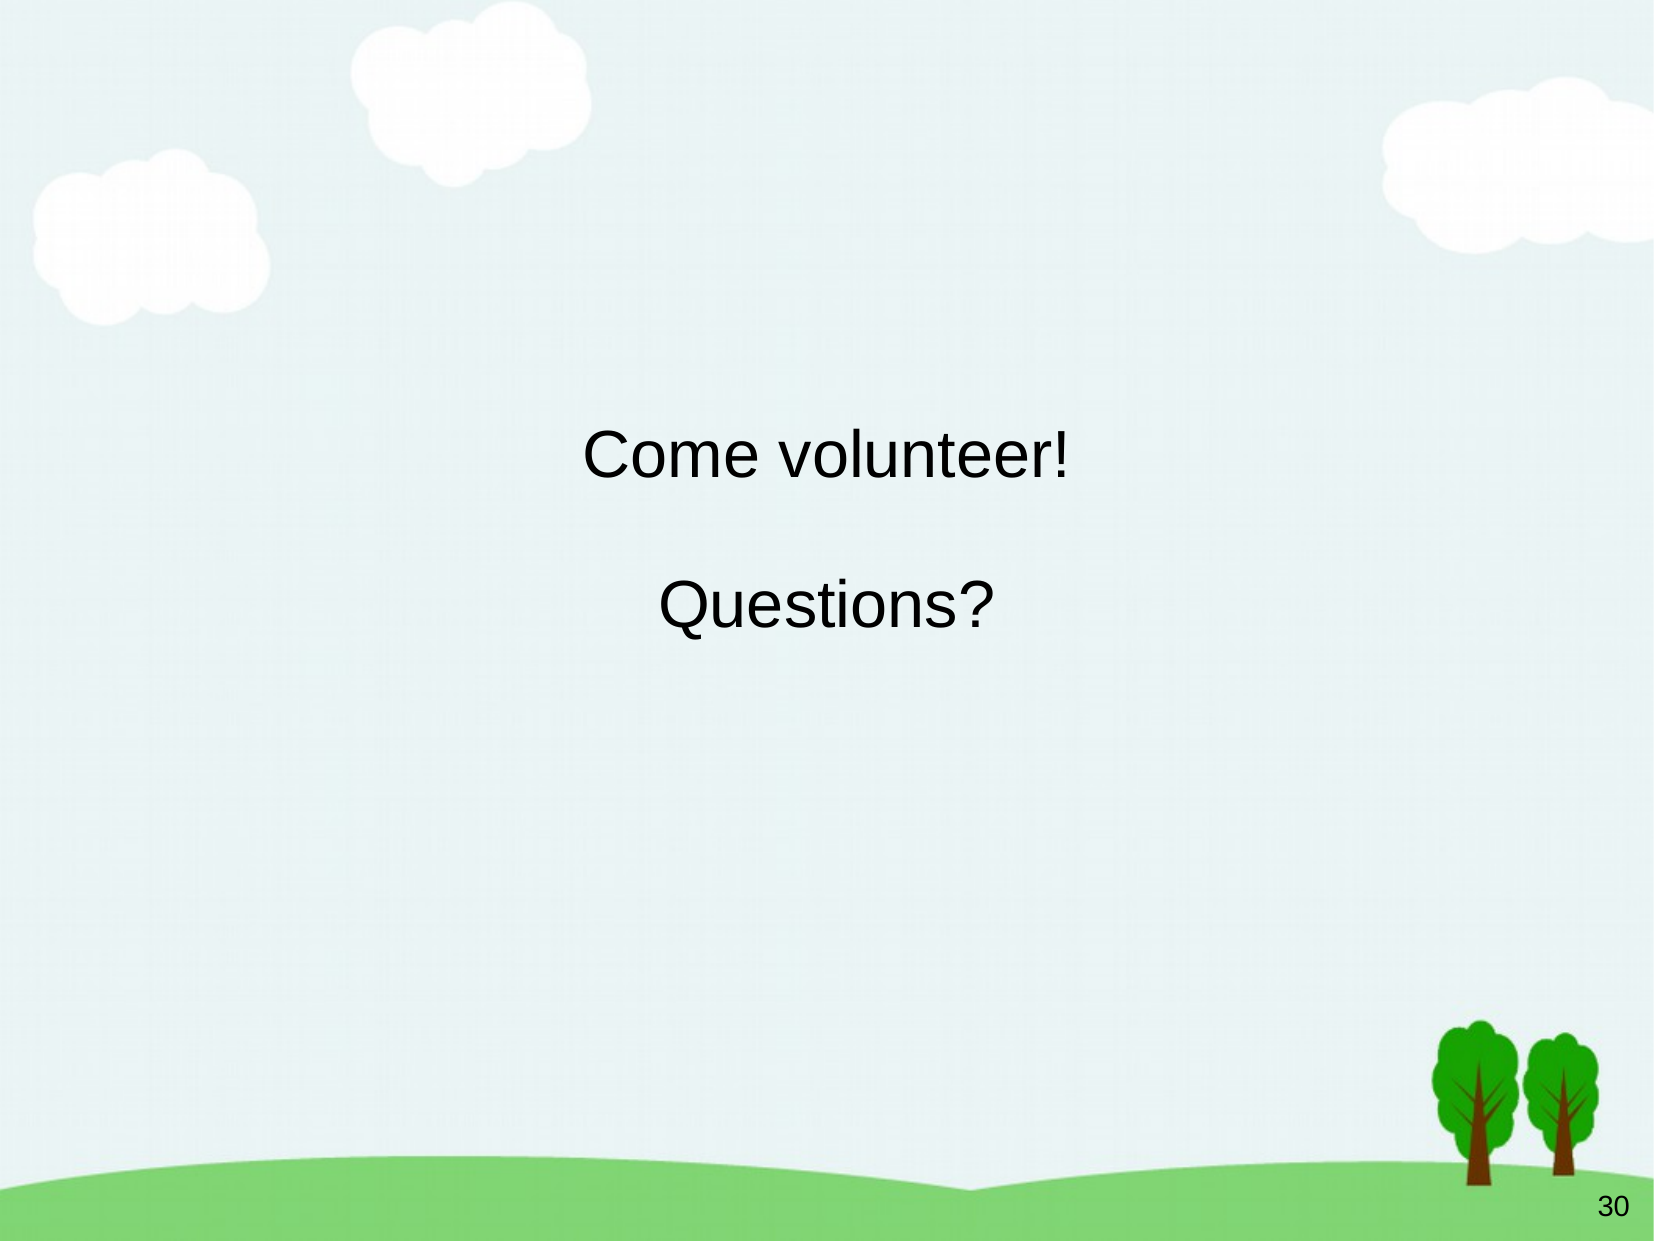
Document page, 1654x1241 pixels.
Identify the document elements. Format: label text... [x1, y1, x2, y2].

picture [0, 0, 1654, 1241]
subtitle Come volunteer! Questions? [82, 49, 1571, 1010]
